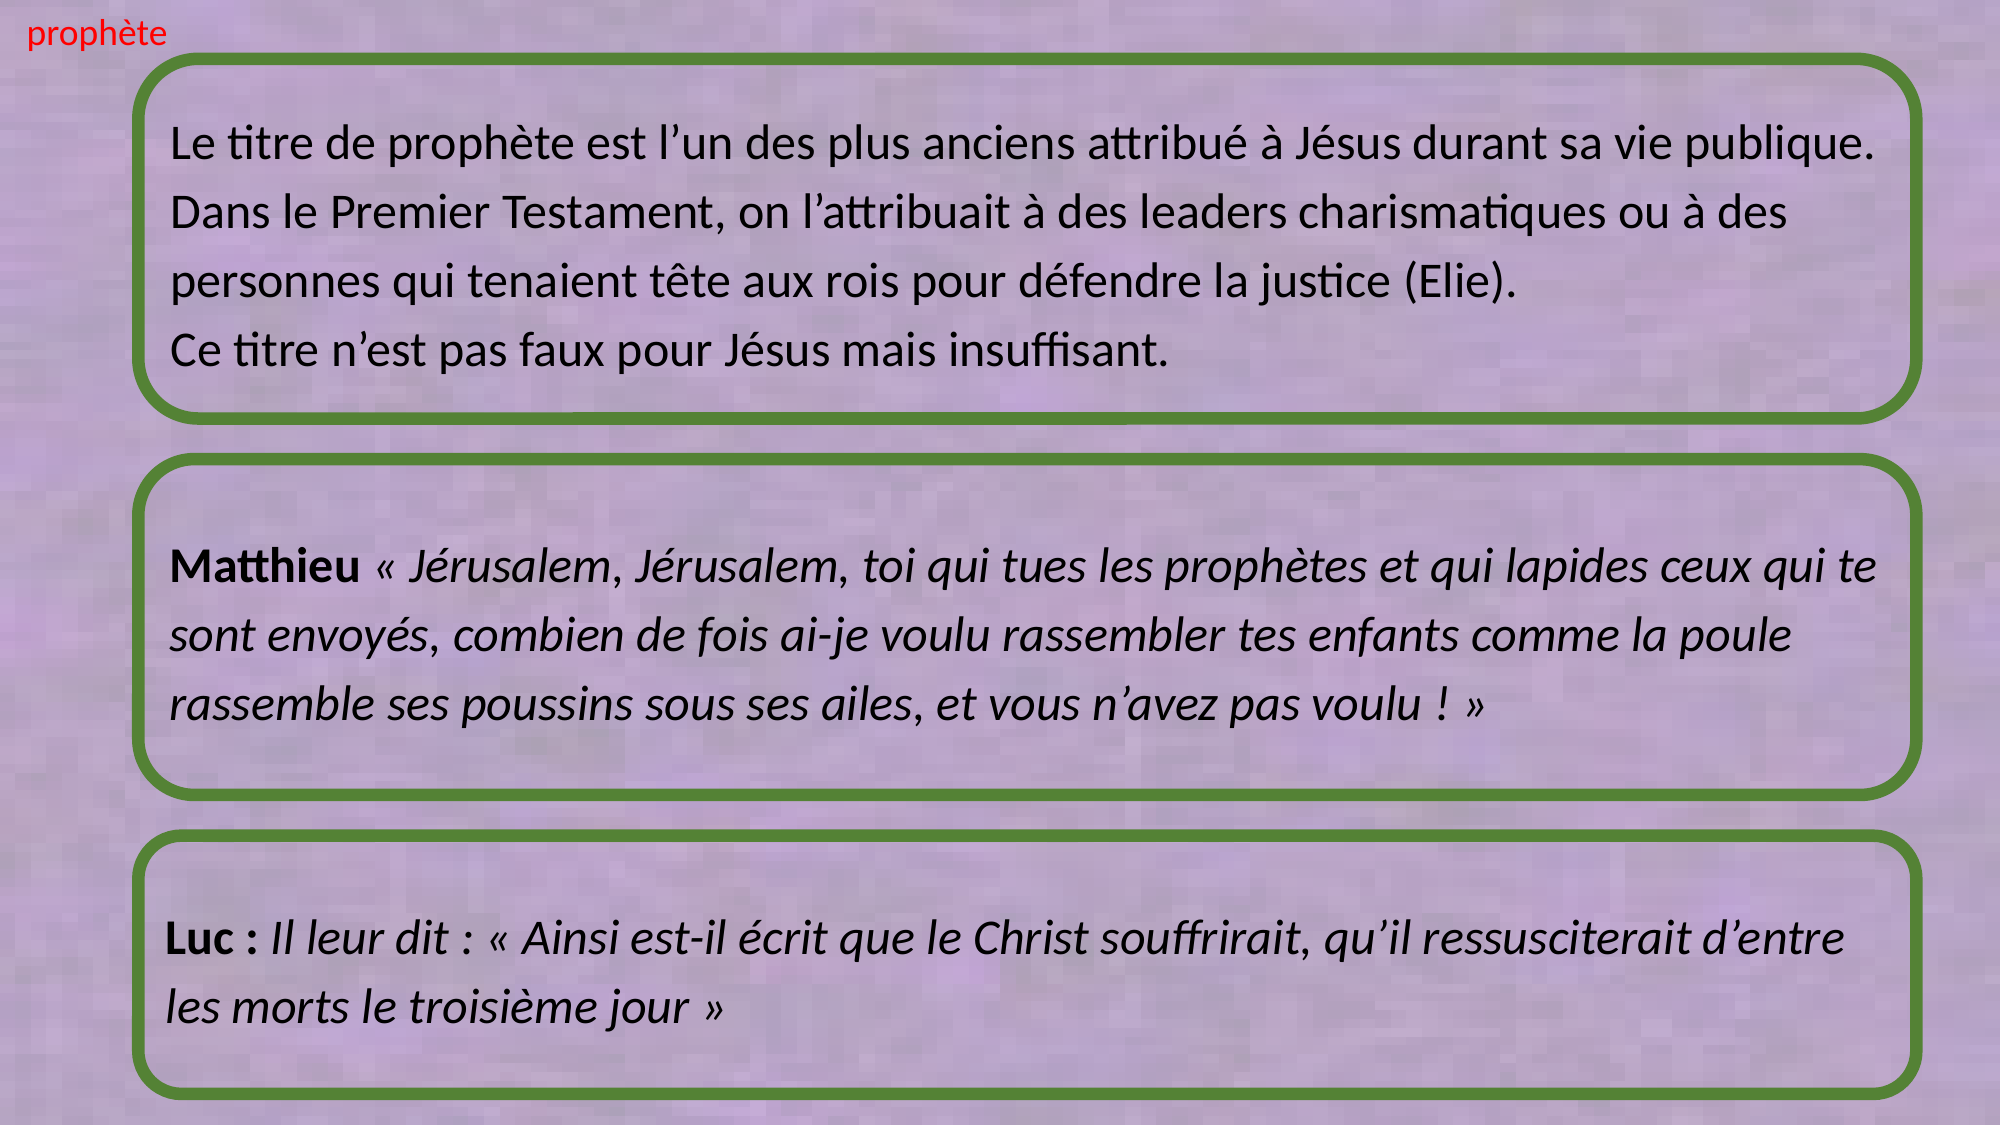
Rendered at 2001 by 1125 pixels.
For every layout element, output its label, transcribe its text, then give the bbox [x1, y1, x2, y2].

text_box Matthieu « Jérusalem, Jérusalem, toi qui tues les prophètes et qui lapides ceux qui te sont envoyés, combien de fois ai-je voulu rassembler tes enfants comme la poule rassemble ses poussins sous ses ailes, et vous n’avez pas voulu ! » [138, 459, 1917, 795]
text_box prophète [11, 0, 1013, 61]
text_box Le titre de prophète est l’un des plus anciens attribué à Jésus durant sa vie publique. Dans le Premier Testament, on l’attribuait à des leaders charismatiques ou à des personnes qui tenaient tête aux rois pour défendre la justice (Elie). Ce titre n’est pas faux pour Jésus mais insuffisant. [138, 58, 1917, 419]
text_box Luc : Il leur dit : « Ainsi est-il écrit que le Christ souffrirait, qu’il ressusciterait d’entre les morts le troisième jour » [138, 835, 1917, 1094]
